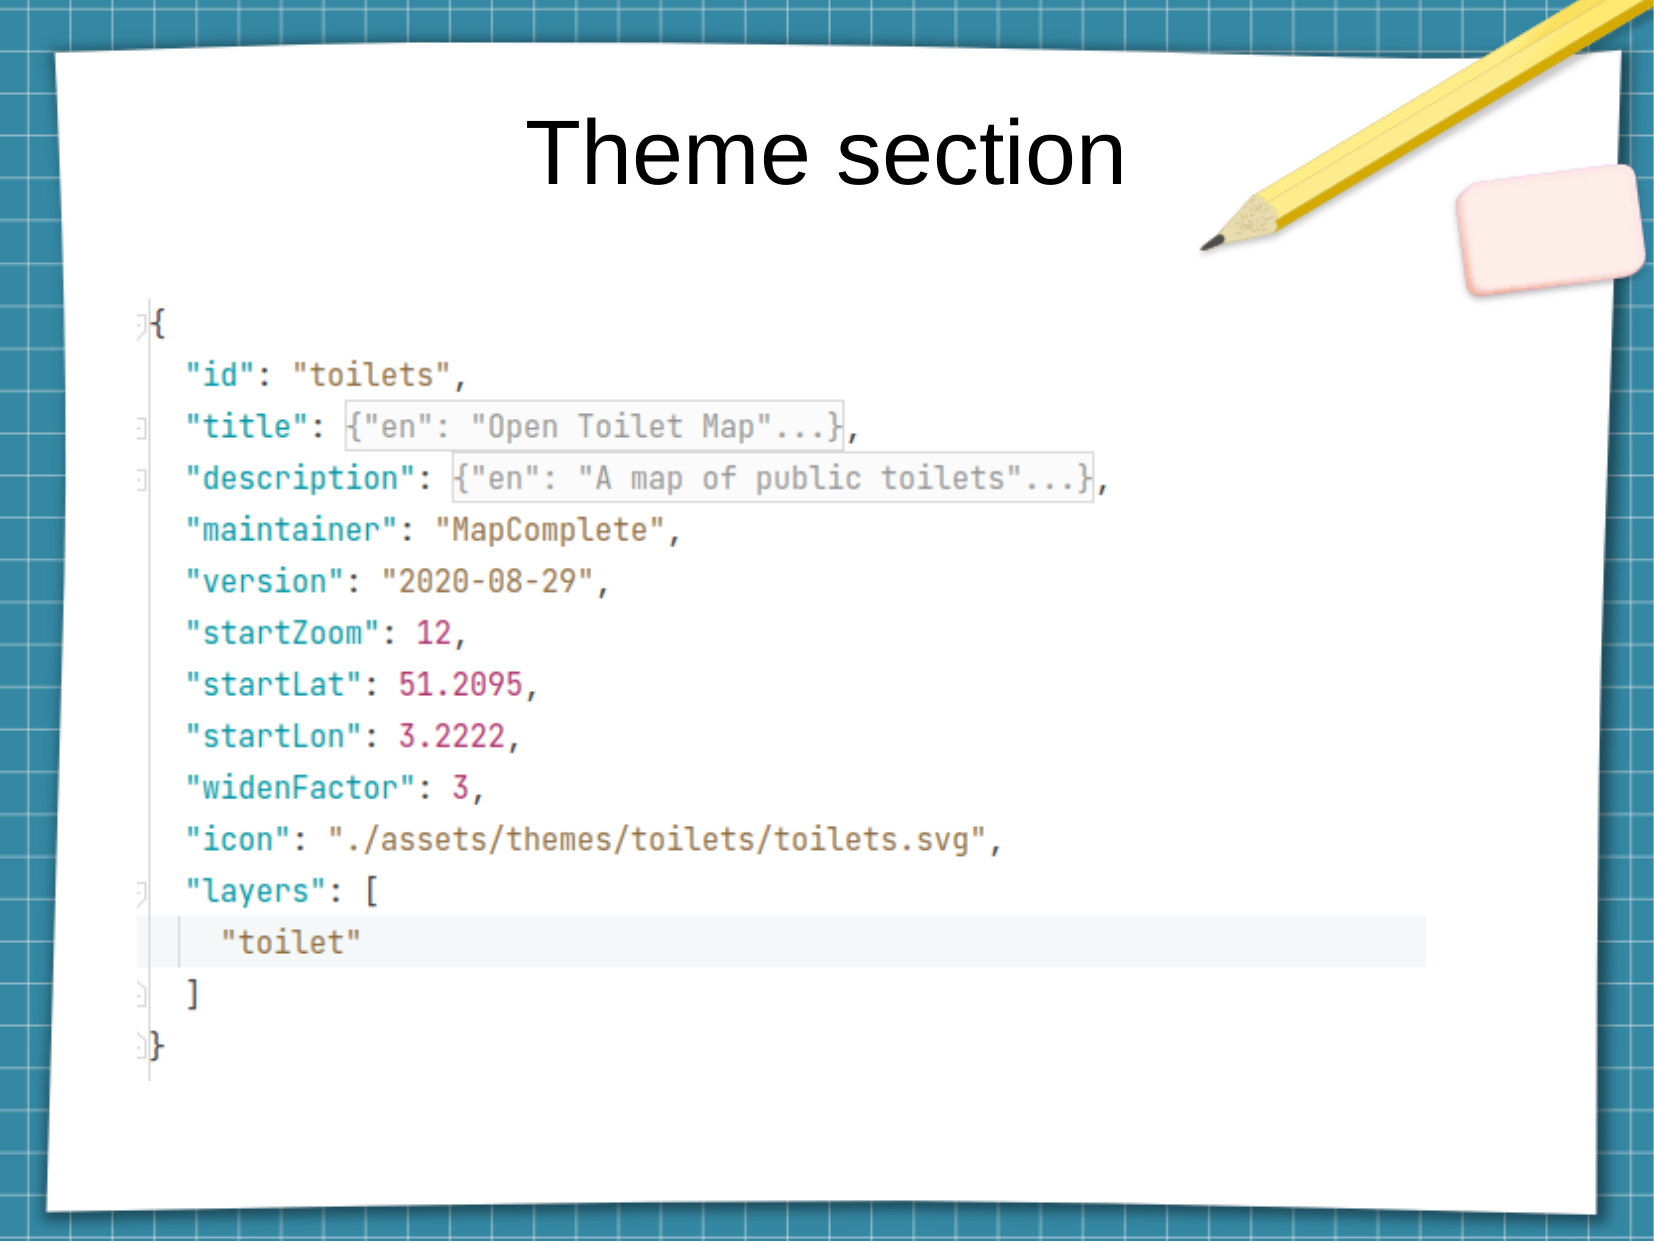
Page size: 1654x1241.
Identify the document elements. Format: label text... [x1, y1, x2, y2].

picture [0, 0, 1654, 1241]
title Theme section [82, 49, 1571, 257]
